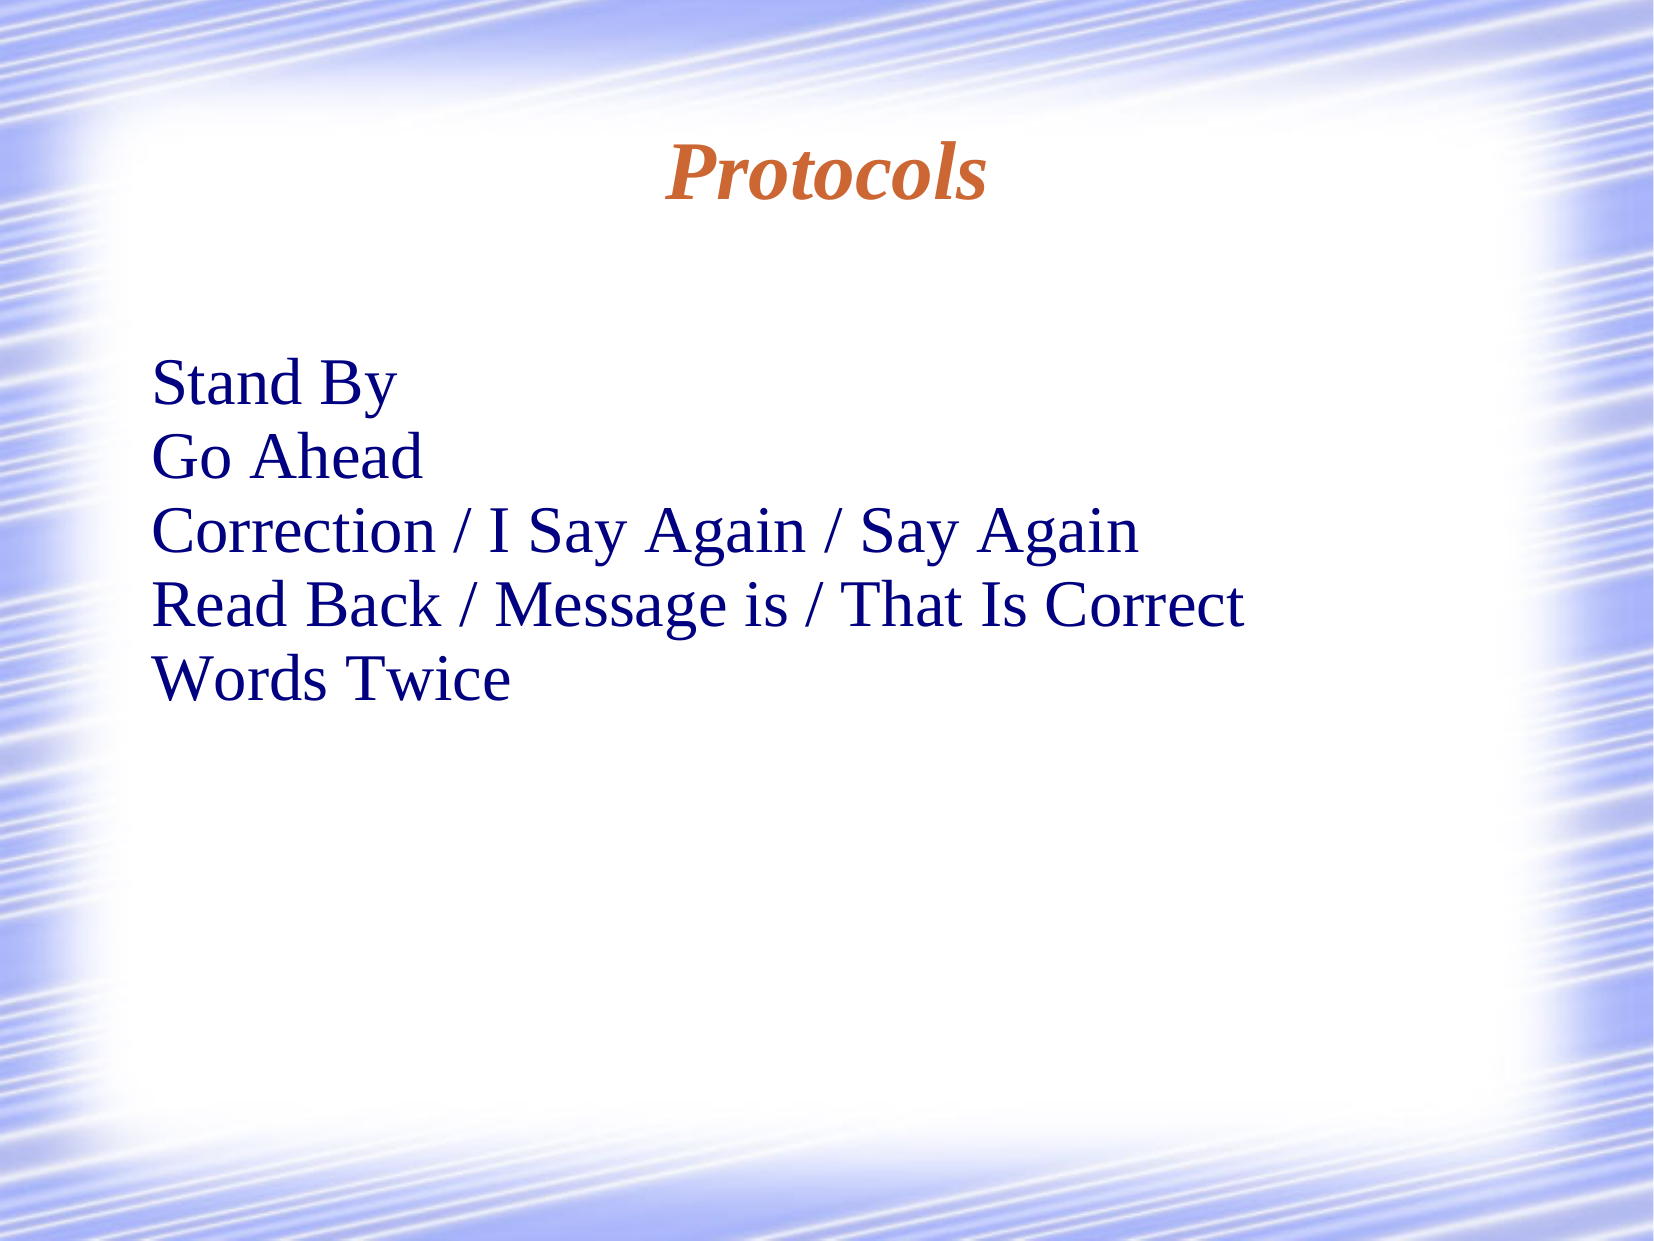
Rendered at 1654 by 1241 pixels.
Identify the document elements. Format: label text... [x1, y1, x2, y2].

title Protocols [121, 67, 1534, 275]
list Stand By Go Ahead Correction / I Say Again / Say Again Read Back / Message is / That Is Correct Words Twice [121, 344, 1534, 1127]
picture [0, 0, 1654, 1241]
